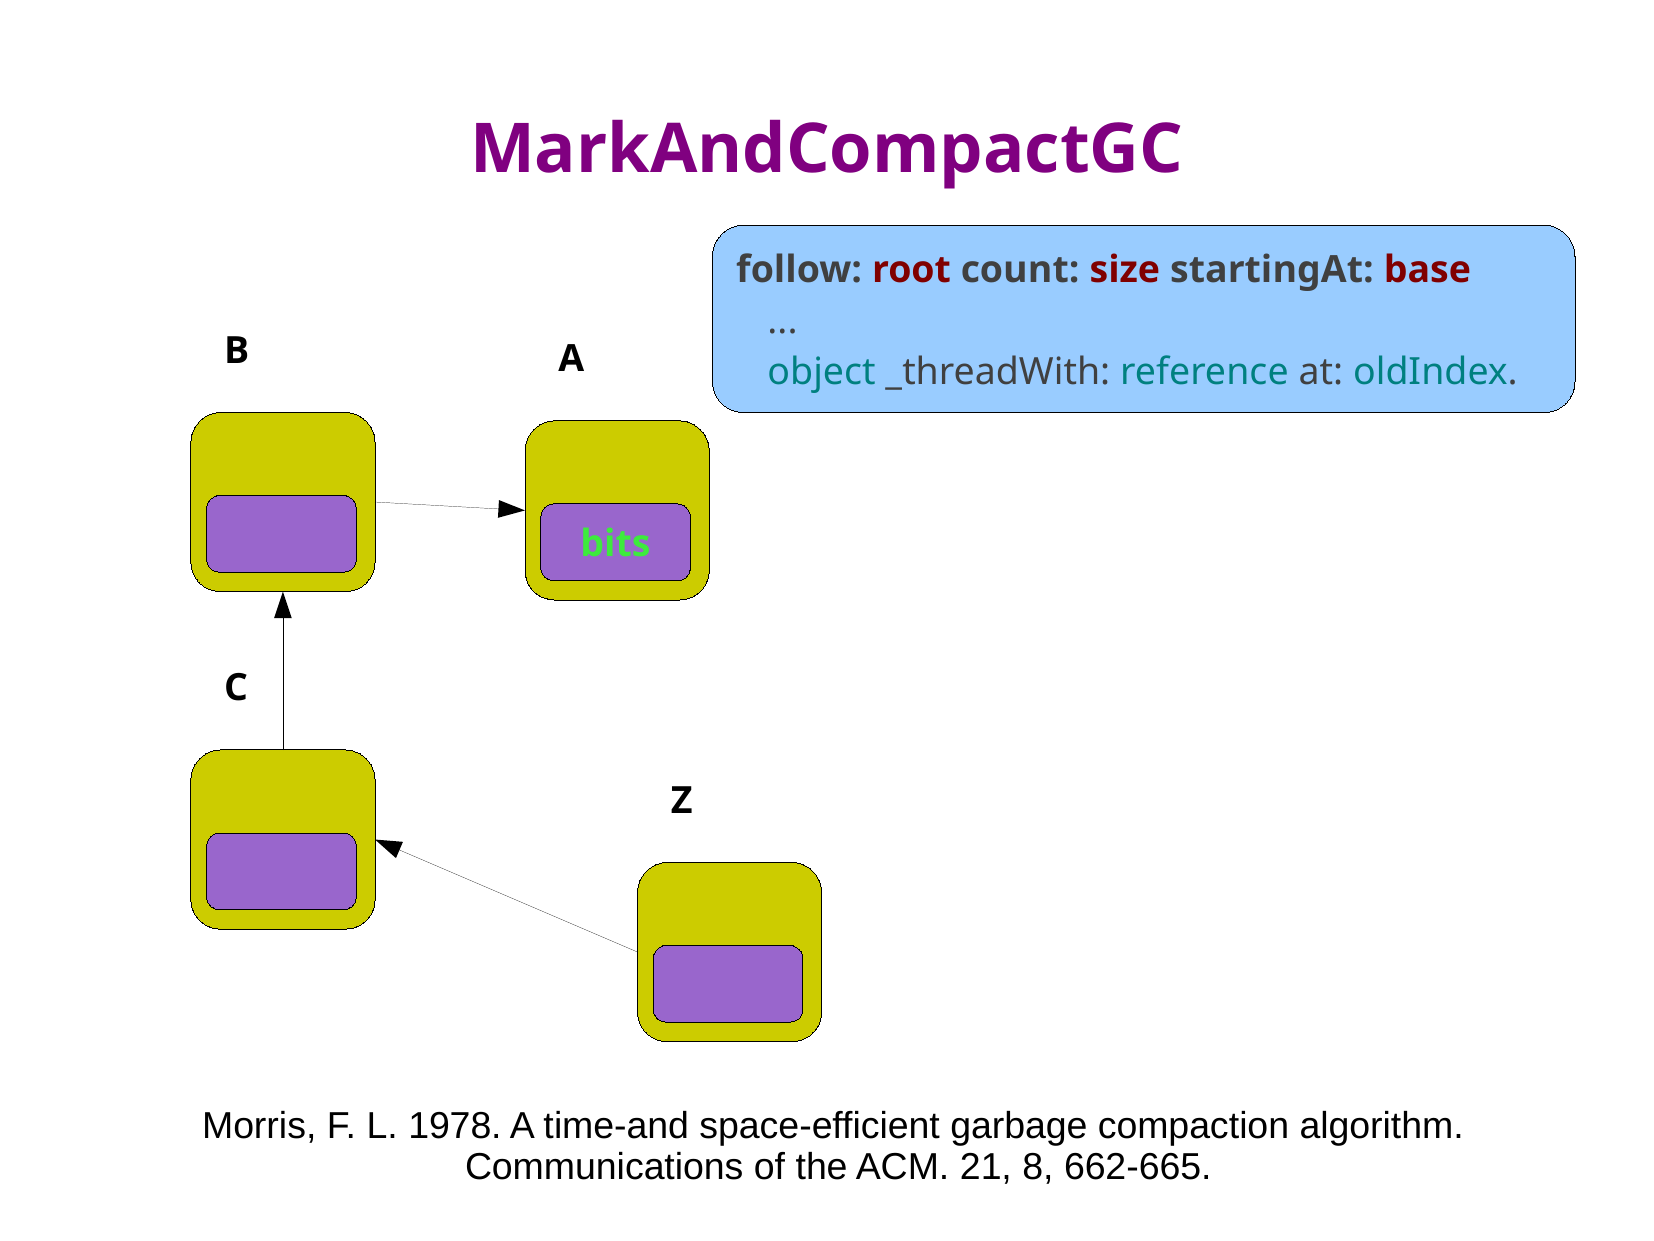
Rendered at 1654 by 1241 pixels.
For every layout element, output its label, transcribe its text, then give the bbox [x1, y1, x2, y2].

text_box [206, 833, 357, 910]
text_box MarkAndCompactGC [143, 91, 1511, 209]
text_box B [190, 412, 376, 592]
text_box [206, 495, 357, 573]
text_box C [190, 749, 376, 930]
text_box A [525, 420, 710, 601]
text_box follow: root count: size startingAt: base ... object _threadWith: reference at: oldIndex. [712, 225, 1576, 413]
text_box [653, 945, 803, 1023]
text_box Morris, F. L. 1978. A time-and space-efficient garbage compaction algorithm. Communications of the ACM. 21, 8, 662-665. [187, 1096, 1480, 1196]
text_box Z [637, 862, 822, 1042]
text_box bits [540, 503, 691, 581]
